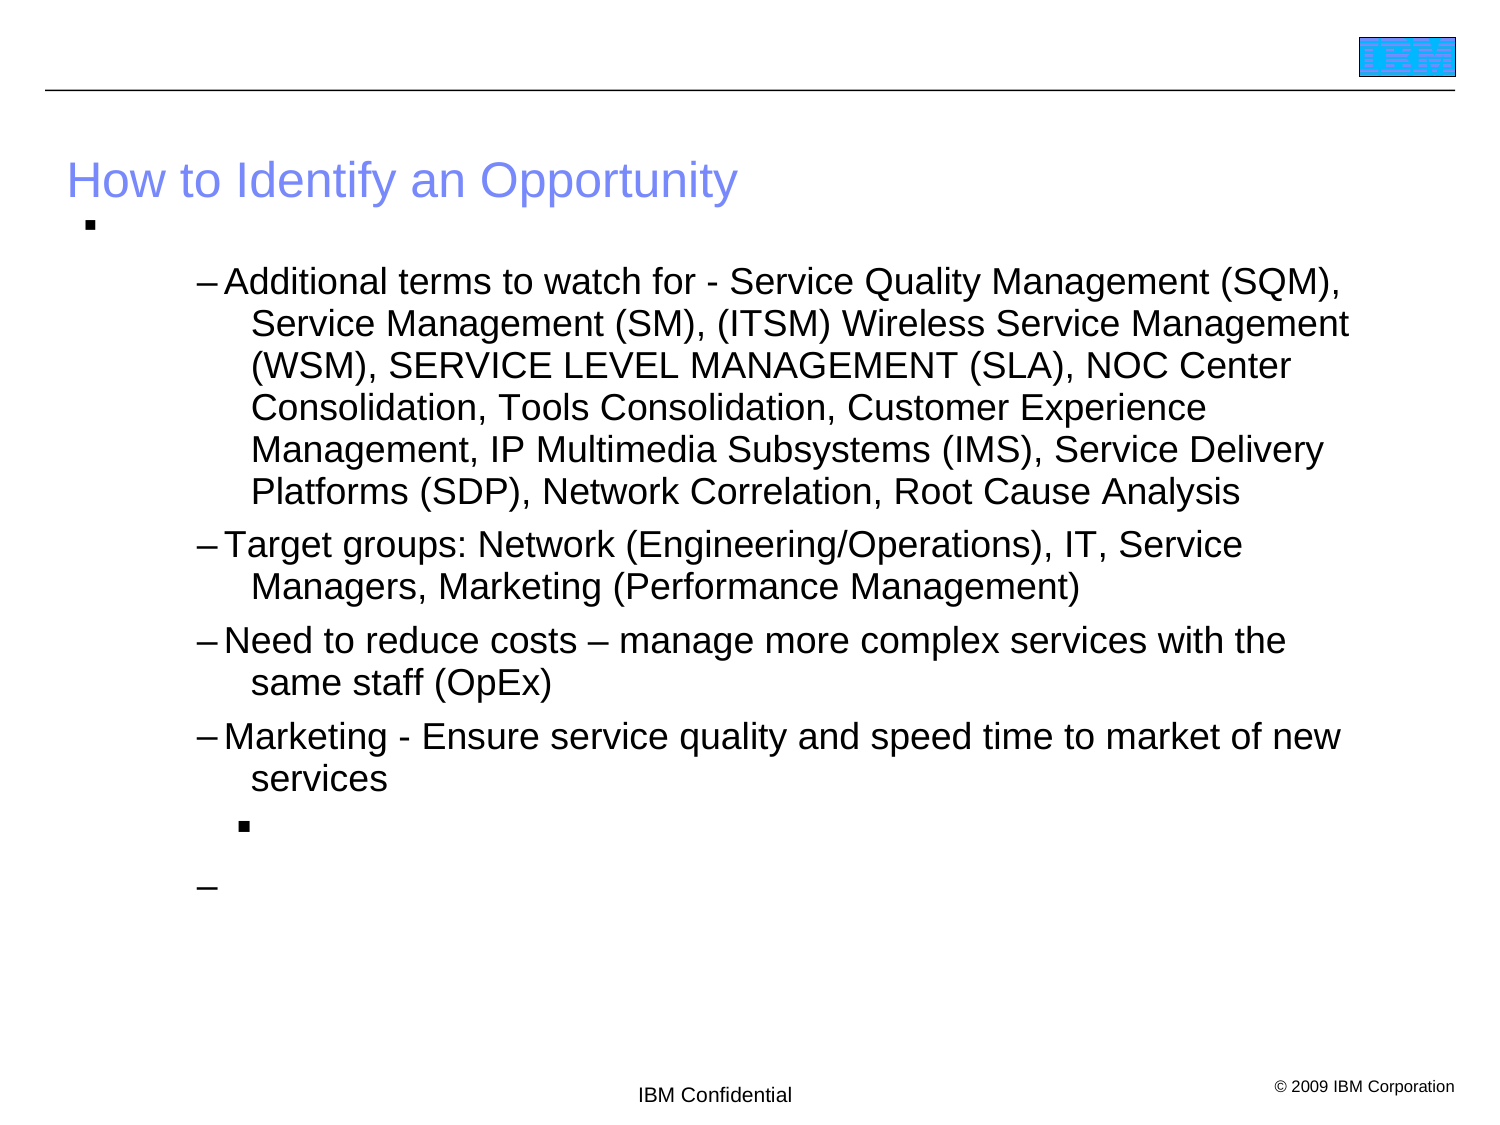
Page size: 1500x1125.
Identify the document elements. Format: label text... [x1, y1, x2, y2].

title How to Identify an Opportunity [51, 145, 1404, 217]
list Additional terms to watch for - Service Quality Management (SQM), Service Management (SM), (ITSM) Wireless Service Management (WSM), SERVICE LEVEL MANAGEMENT (SLA), NOC Center Consolidation, Tools Consolidation, Customer Experience Management, IP Multimedia Subsystems (IMS), Service Delivery Platforms (SDP), Network Correlation, Root Cause Analysis Target groups: Network (Engineering/Operations), IT, Service Managers, Marketing (Performance Management) Need to reduce costs – manage more complex services with the same staff (OpEx) Marketing - Ensure service quality and speed time to market of new services [67, 203, 1393, 997]
